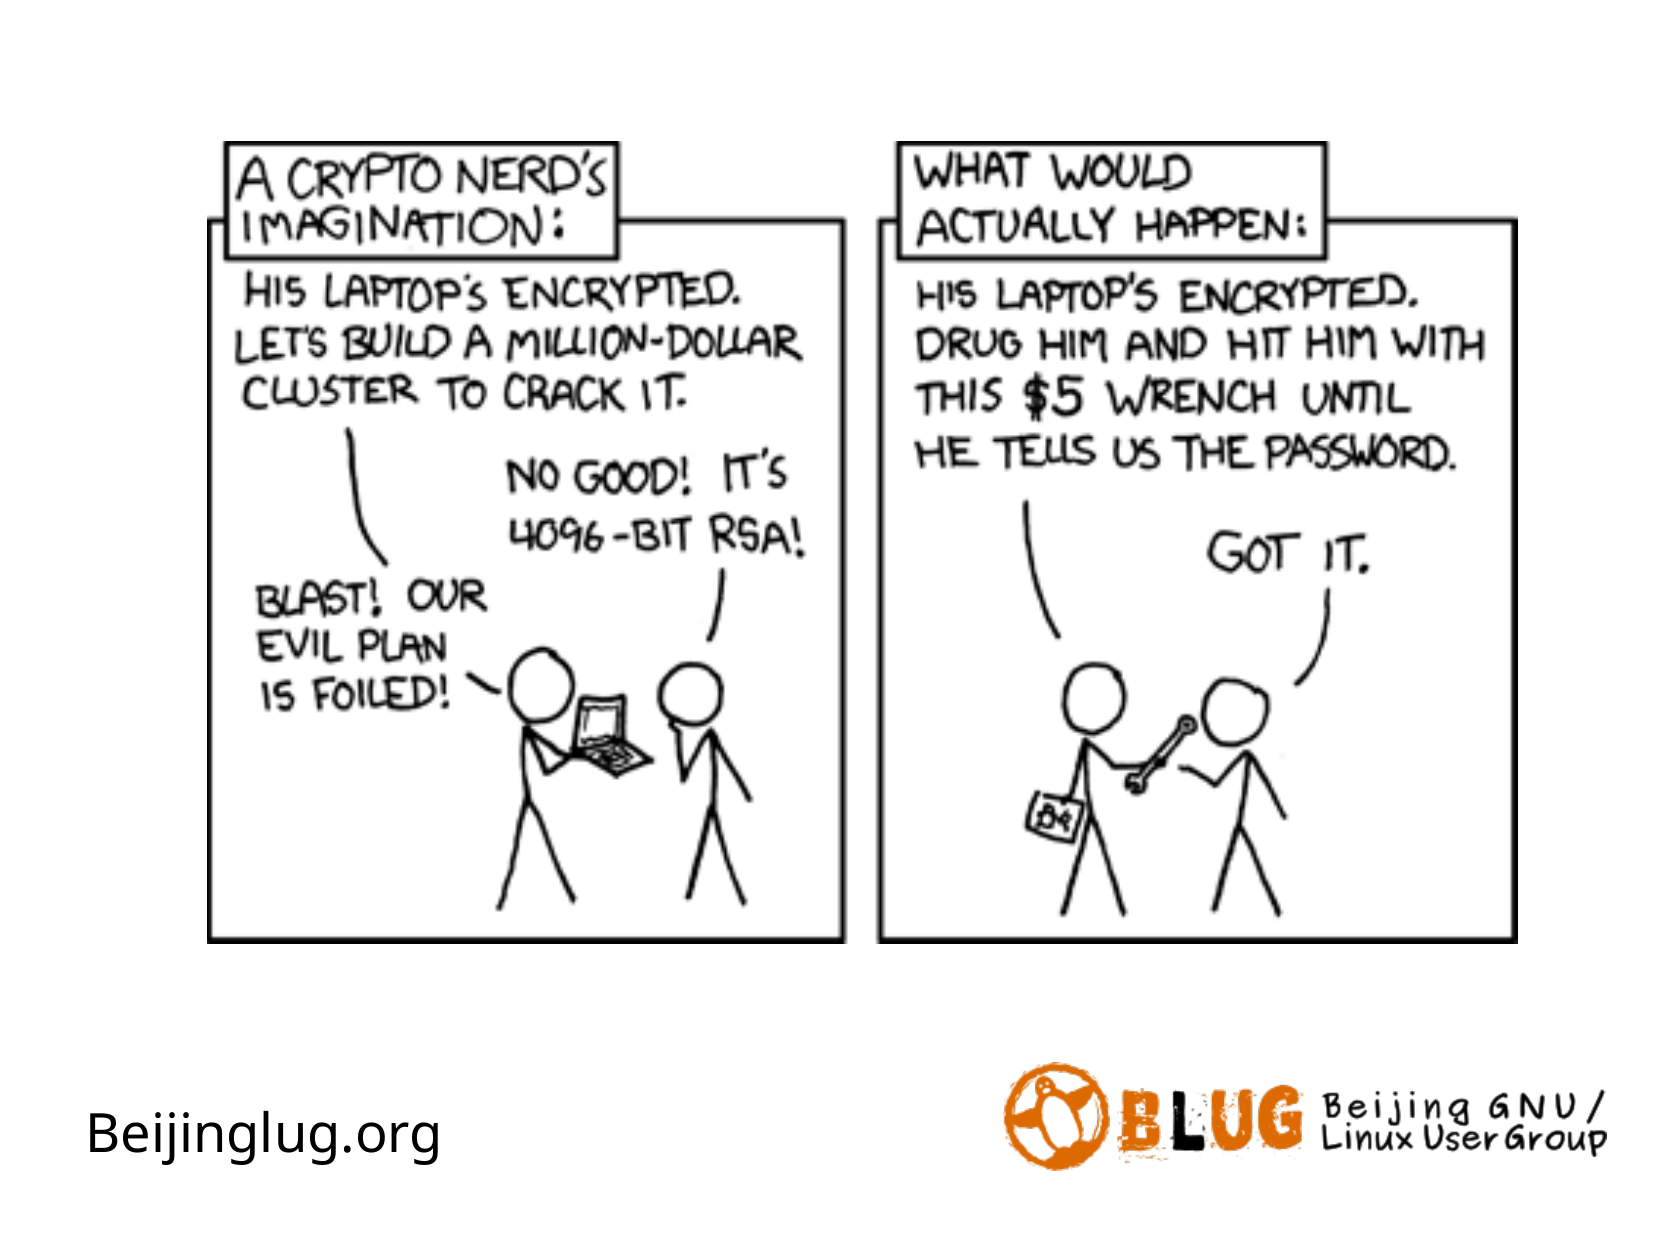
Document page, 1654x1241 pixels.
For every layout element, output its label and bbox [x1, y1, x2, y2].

picture [207, 141, 1518, 944]
picture [1003, 1062, 1607, 1171]
